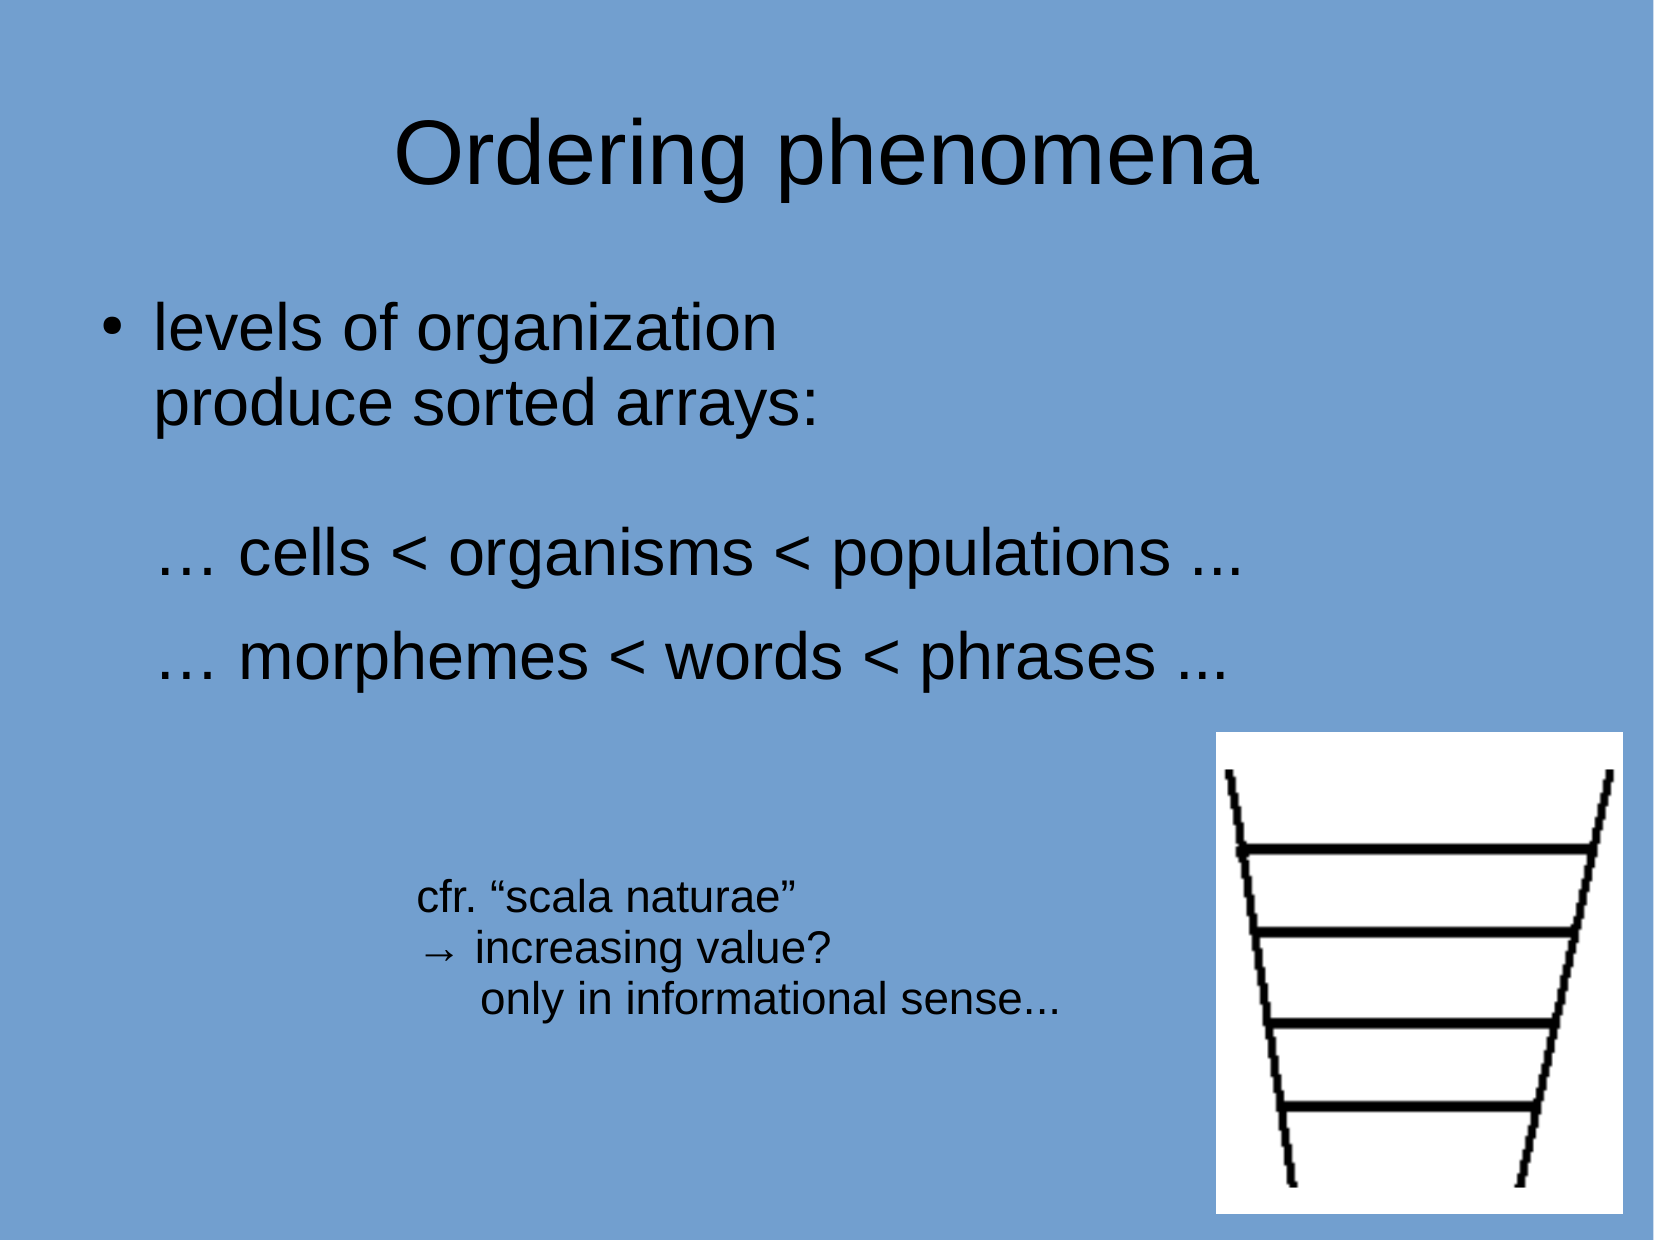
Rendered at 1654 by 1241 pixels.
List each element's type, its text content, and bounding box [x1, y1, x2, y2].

list levels of organization produce sorted arrays: … cells < organisms < populations ... … morphemes < words < phrases ... [82, 290, 1571, 1010]
text_box cfr. “scala naturae” → increasing value? only in informational sense... [401, 863, 1111, 1111]
picture [1216, 732, 1623, 1214]
title Ordering phenomena [82, 49, 1571, 257]
